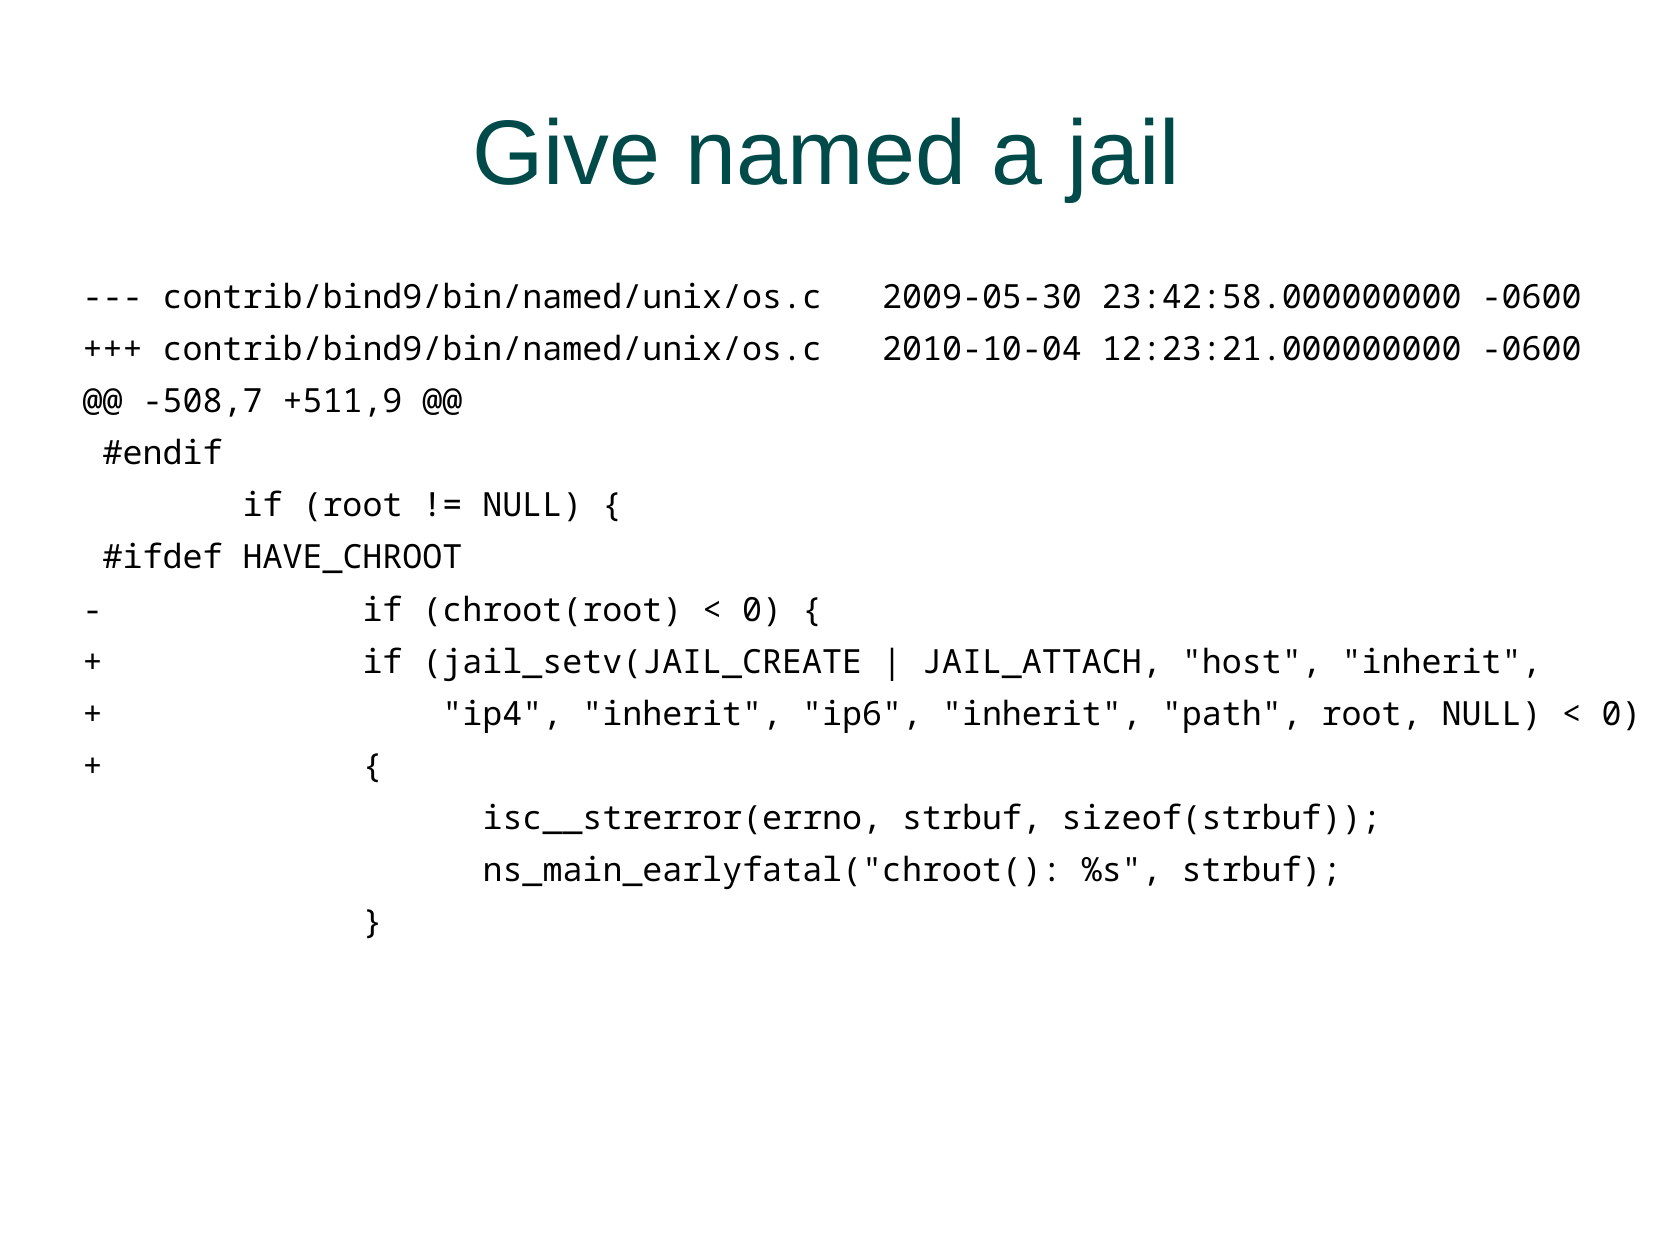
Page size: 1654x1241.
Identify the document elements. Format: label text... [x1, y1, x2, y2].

list --- contrib/bind9/bin/named/unix/os.c 2009-05-30 23:42:58.000000000 -0600 +++ contrib/bind9/bin/named/unix/os.c 2010-10-04 12:23:21.000000000 -0600 @@ -508,7 +511,9 @@ #endif if (root != NULL) { #ifdef HAVE_CHROOT - if (chroot(root) < 0) { + if (jail_setv(JAIL_CREATE | JAIL_ATTACH, "host", "inherit", + "ip4", "inherit", "ip6", "inherit", "path", root, NULL) < 0) + { isc__strerror(errno, strbuf, sizeof(strbuf)); ns_main_earlyfatal("chroot(): %s", strbuf); } [82, 290, 1654, 1094]
title Give named a jail [82, 49, 1571, 257]
